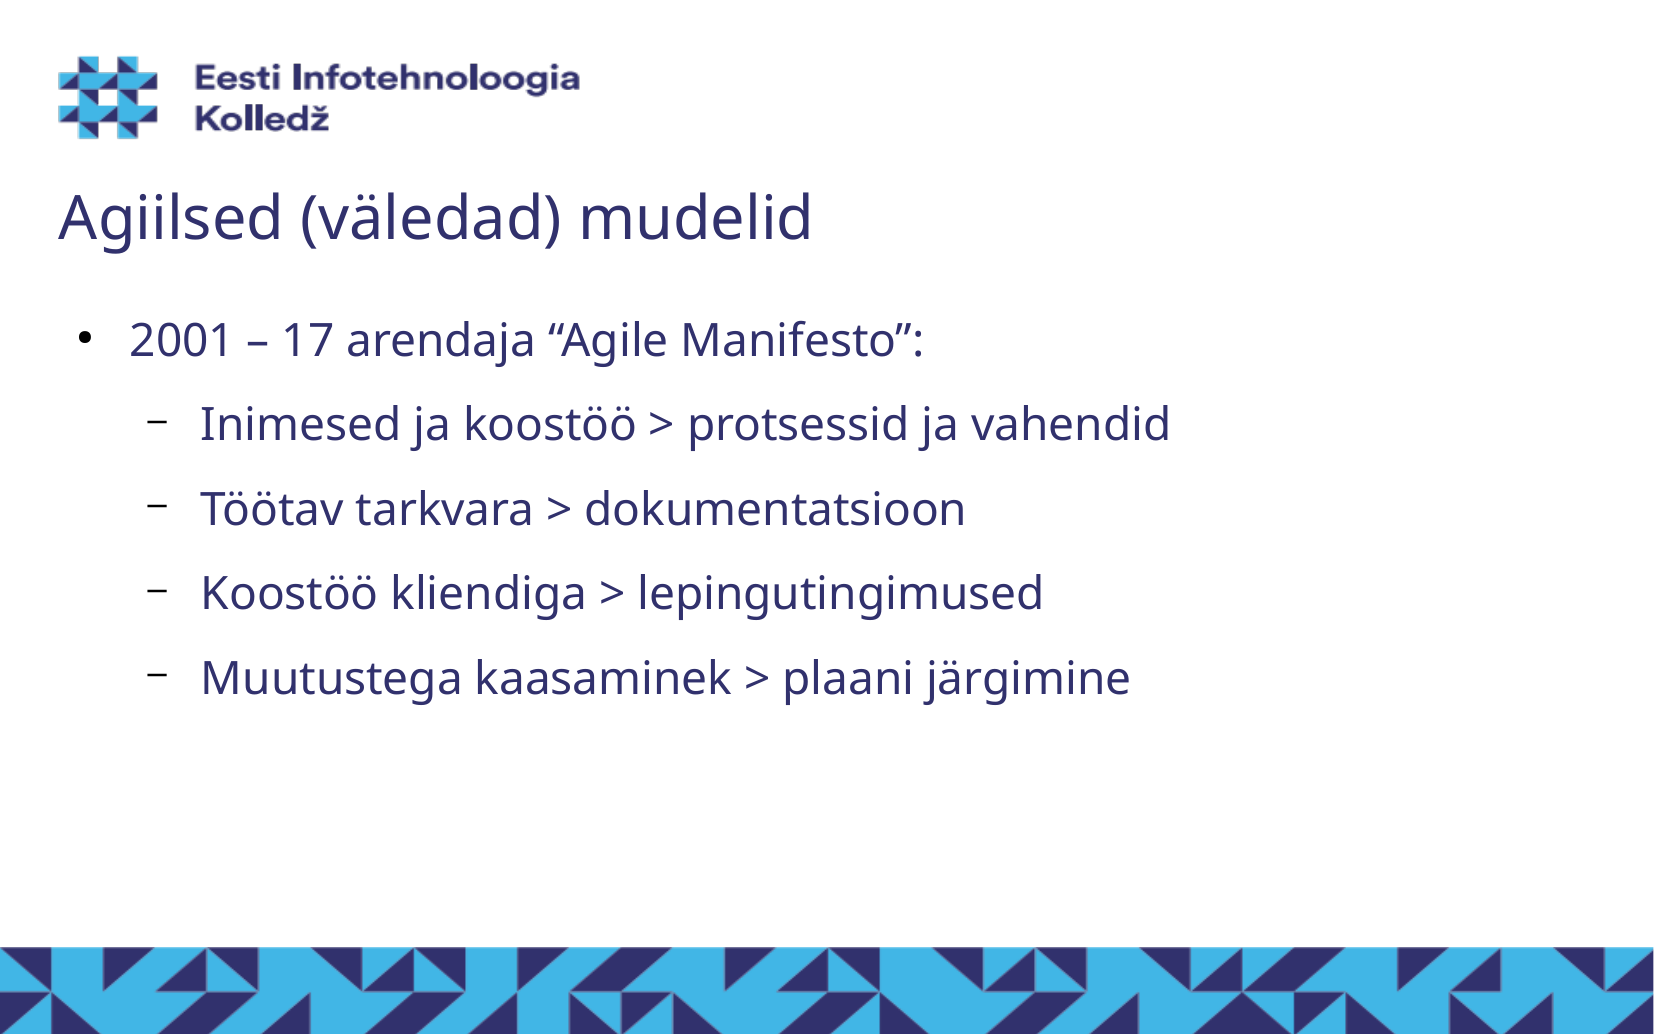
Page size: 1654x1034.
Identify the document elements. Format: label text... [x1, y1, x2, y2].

list 2001 – 17 arendaja “Agile Manifesto”: Inimesed ja koostöö > protsessid ja vahendid Töötav tarkvara > dokumentatsioon Koostöö kliendiga > lepingutingimused Muutustega kaasaminek > plaani järgimine [59, 307, 1607, 945]
title Agiilsed (väledad) mudelid [59, 129, 1571, 303]
